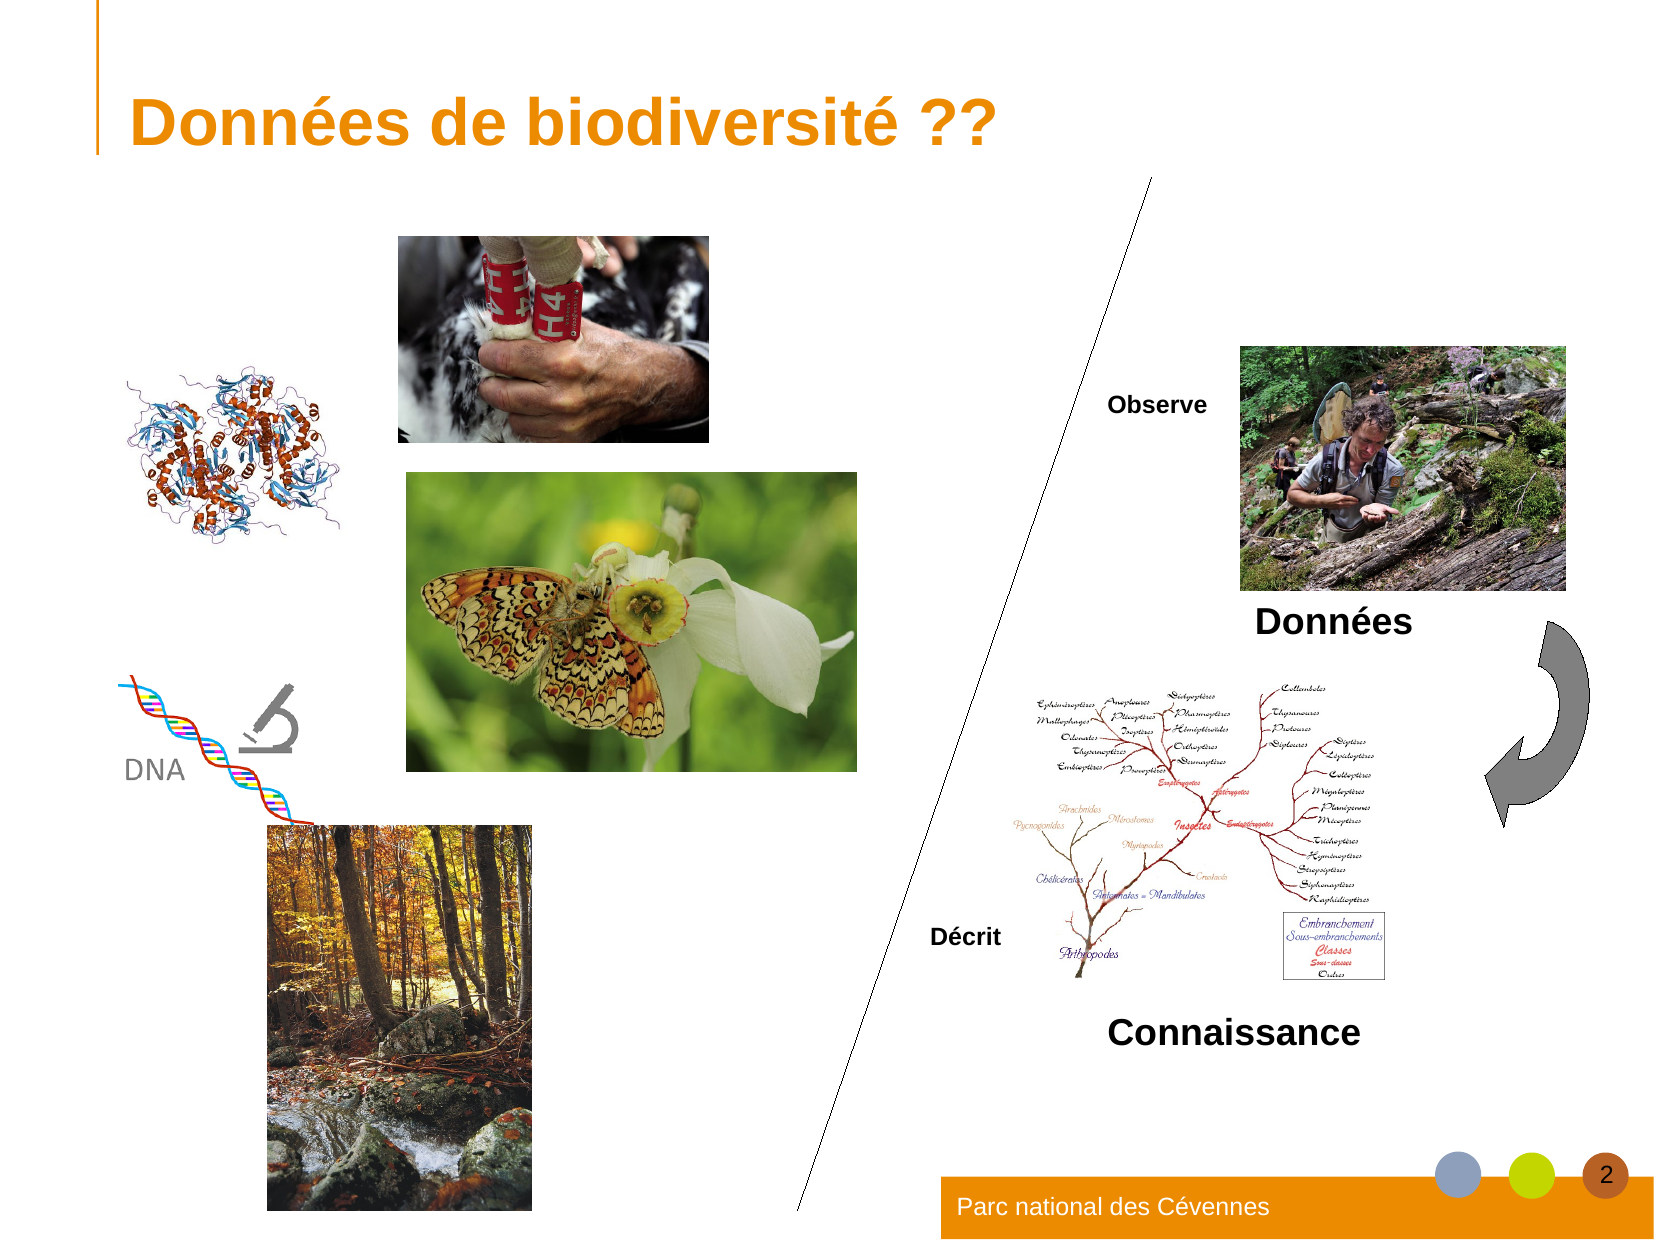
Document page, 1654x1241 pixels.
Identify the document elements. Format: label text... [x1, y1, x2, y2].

picture [59, 236, 857, 772]
text_box Décrit [915, 915, 1152, 959]
text_box Connaissance [1092, 1003, 1506, 1061]
text_box Données [1240, 592, 1654, 650]
picture [118, 675, 532, 1211]
title Données de biodiversité ?? [129, 11, 1619, 160]
text_box [1484, 621, 1590, 828]
text_box Observe [1092, 383, 1329, 427]
picture [1240, 346, 1566, 591]
picture [1011, 679, 1388, 981]
